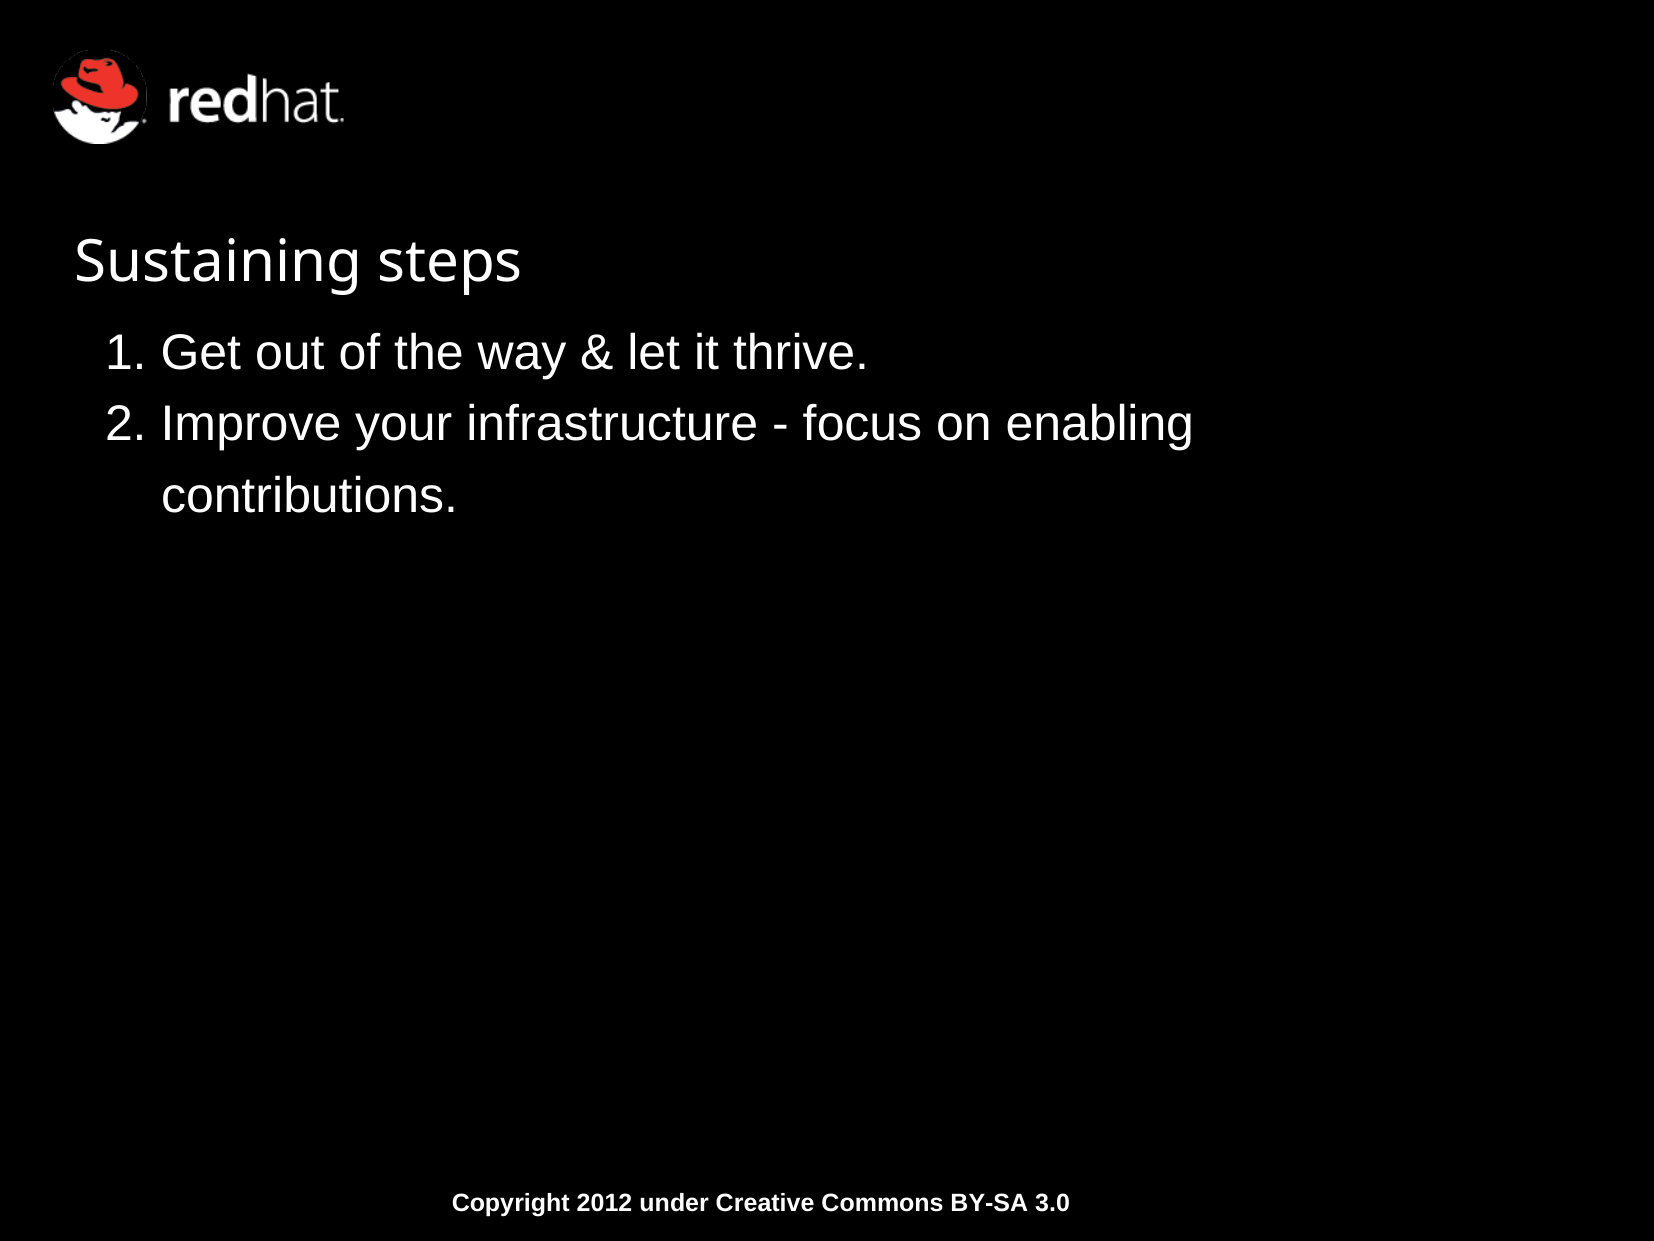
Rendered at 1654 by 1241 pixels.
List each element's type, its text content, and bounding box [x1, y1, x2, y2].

list 1. Get out of the way & let it thrive. 2. Improve your infrastructure - focus on enabling contributions. [77, 324, 1500, 1186]
title Sustaining steps [74, 199, 1506, 318]
picture [52, 49, 345, 144]
